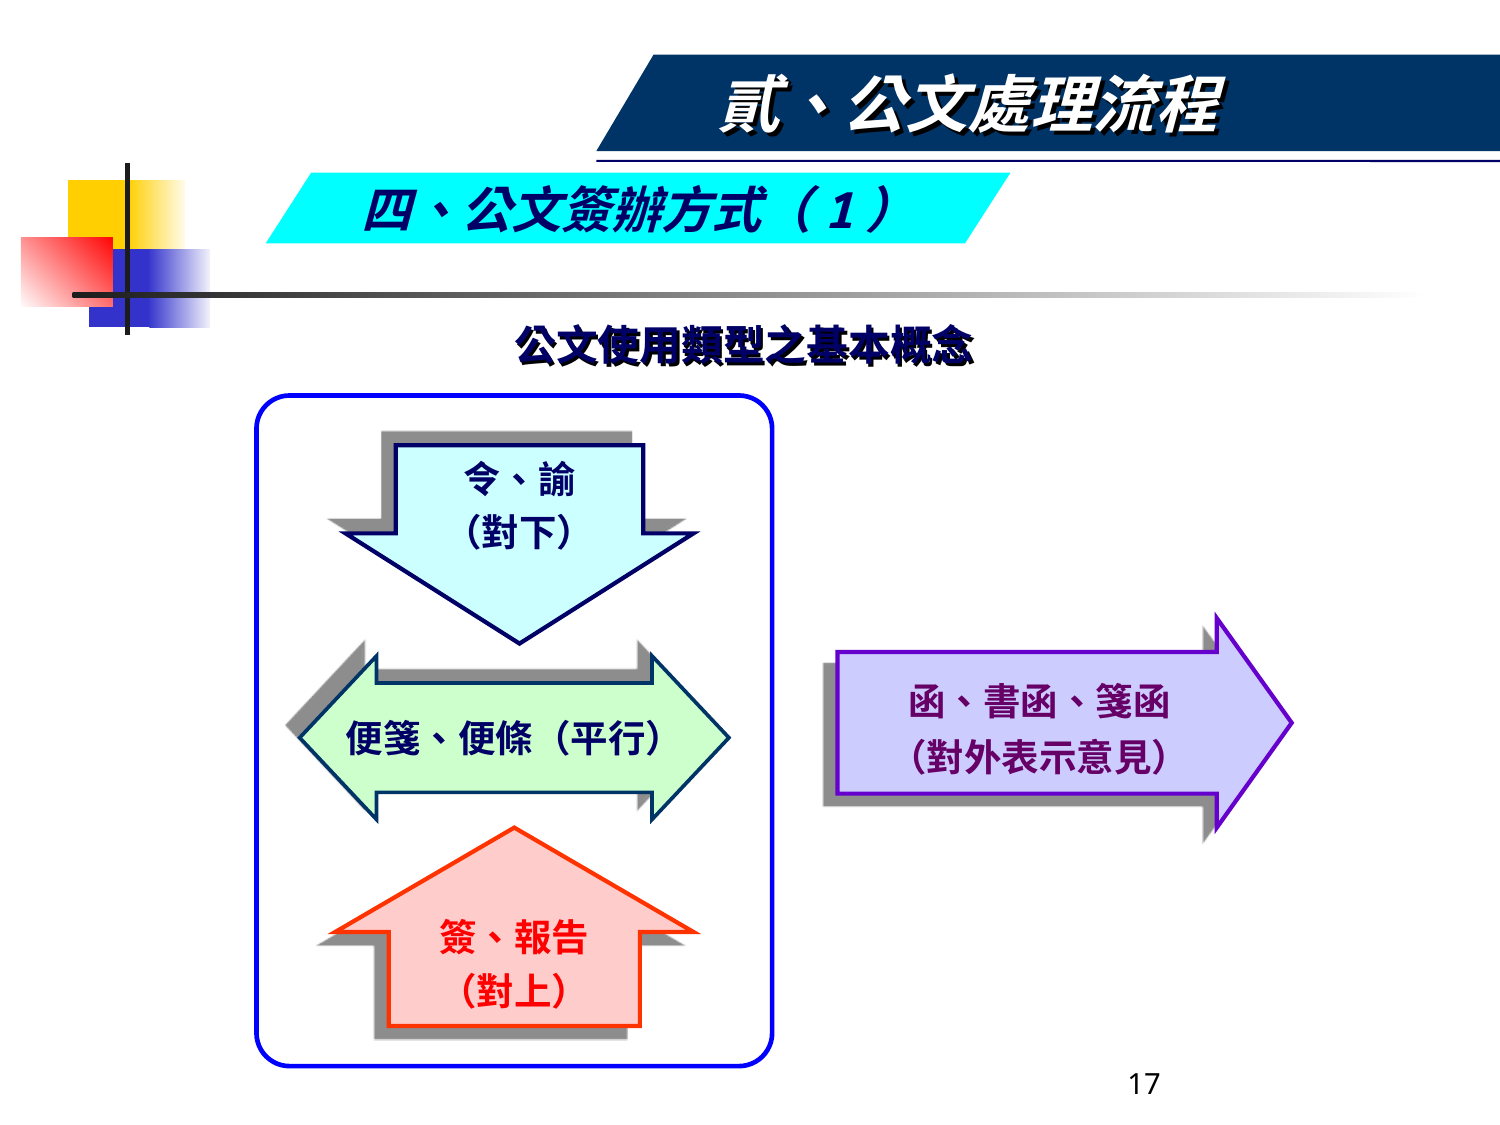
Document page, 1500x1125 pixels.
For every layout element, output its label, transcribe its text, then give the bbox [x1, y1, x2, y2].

text_box 貳、公文處理流程 [596, 54, 1500, 152]
text_box 便箋、便條（平行） [299, 655, 729, 820]
text_box 令、諭 （對下） [345, 445, 694, 644]
text_box <編號> [1112, 1037, 1426, 1113]
text_box 四、公文簽辦方式（1） [265, 172, 1011, 244]
text_box 公文使用類型之基本概念 [499, 312, 1032, 377]
text_box 函、書函、箋函 （對外表示意見） [837, 618, 1292, 828]
text_box 簽、報告 （對上） [335, 827, 694, 1027]
